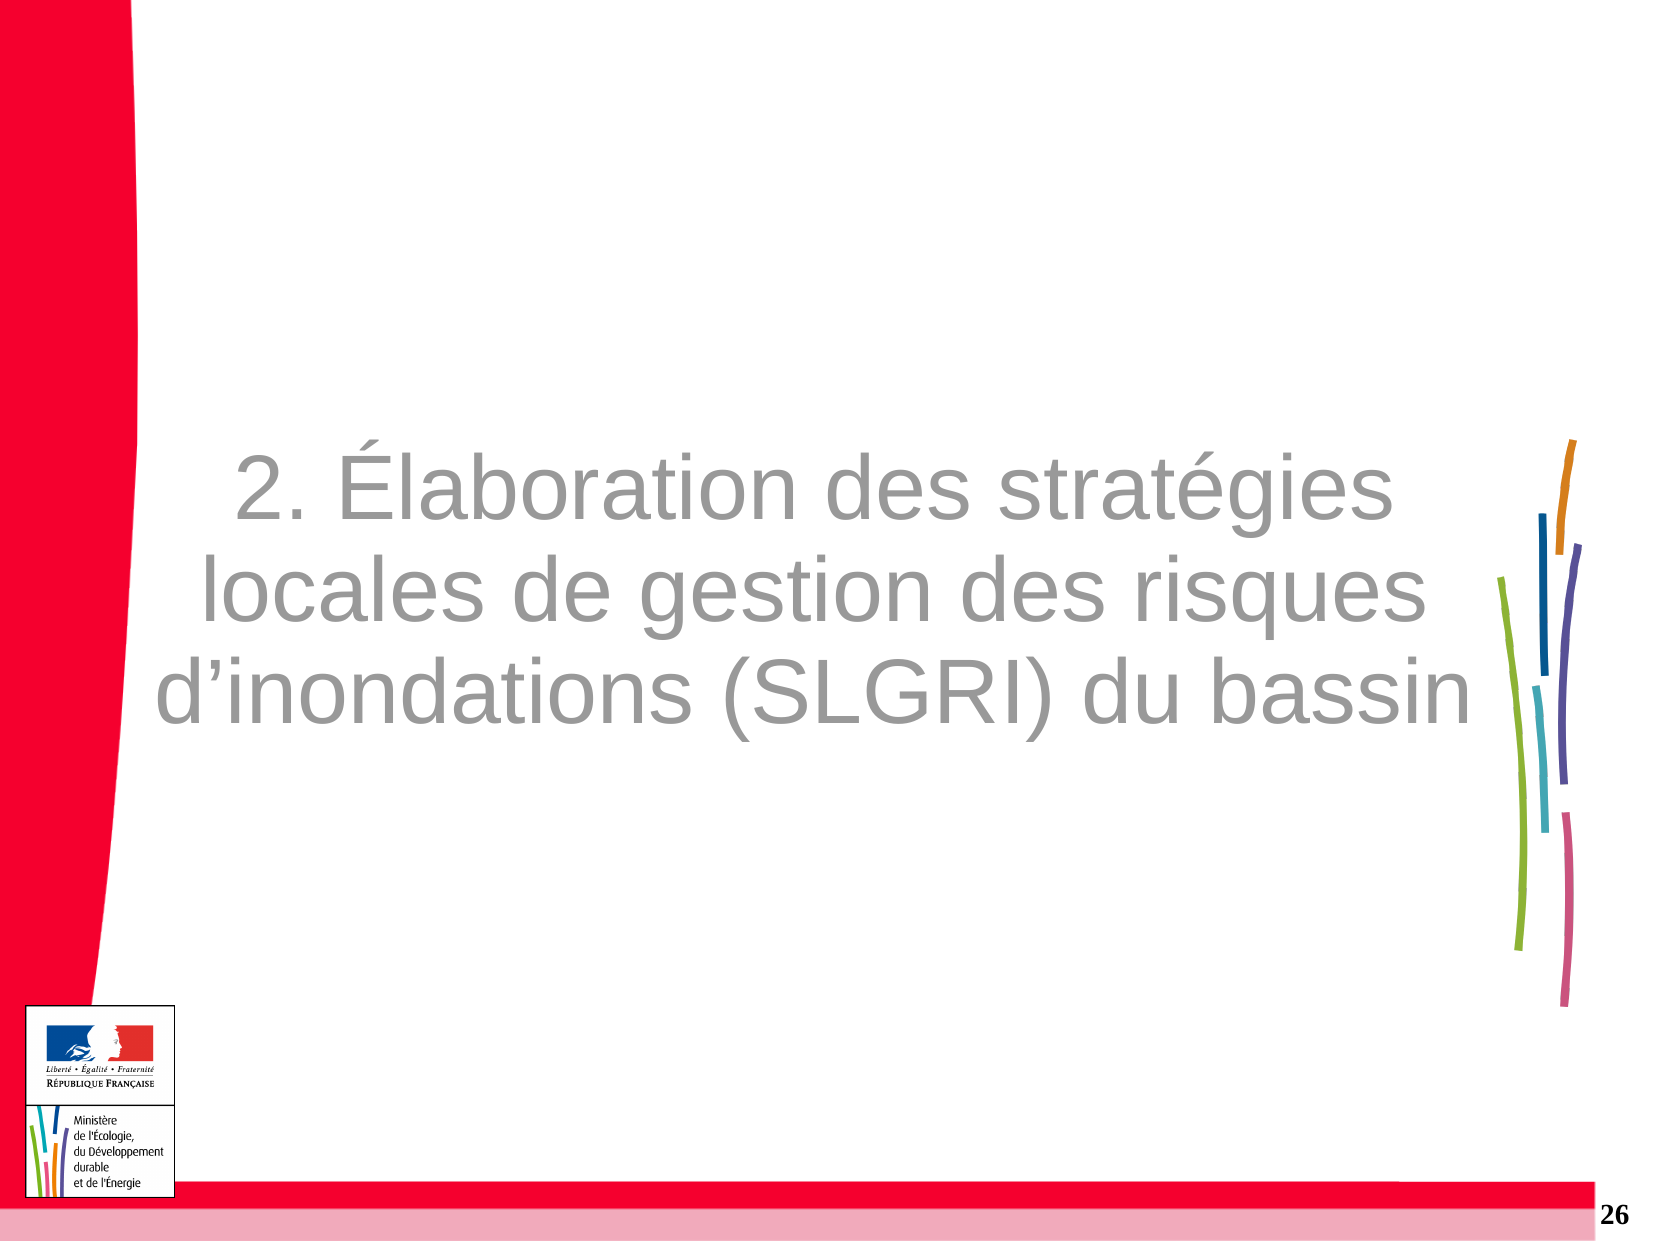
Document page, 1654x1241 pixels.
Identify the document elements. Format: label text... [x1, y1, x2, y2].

title 2. Élaboration des stratégies locales de gestion des risques d’inondations (SLGRI) du bassin [149, 437, 1481, 745]
picture [0, 0, 1654, 1241]
